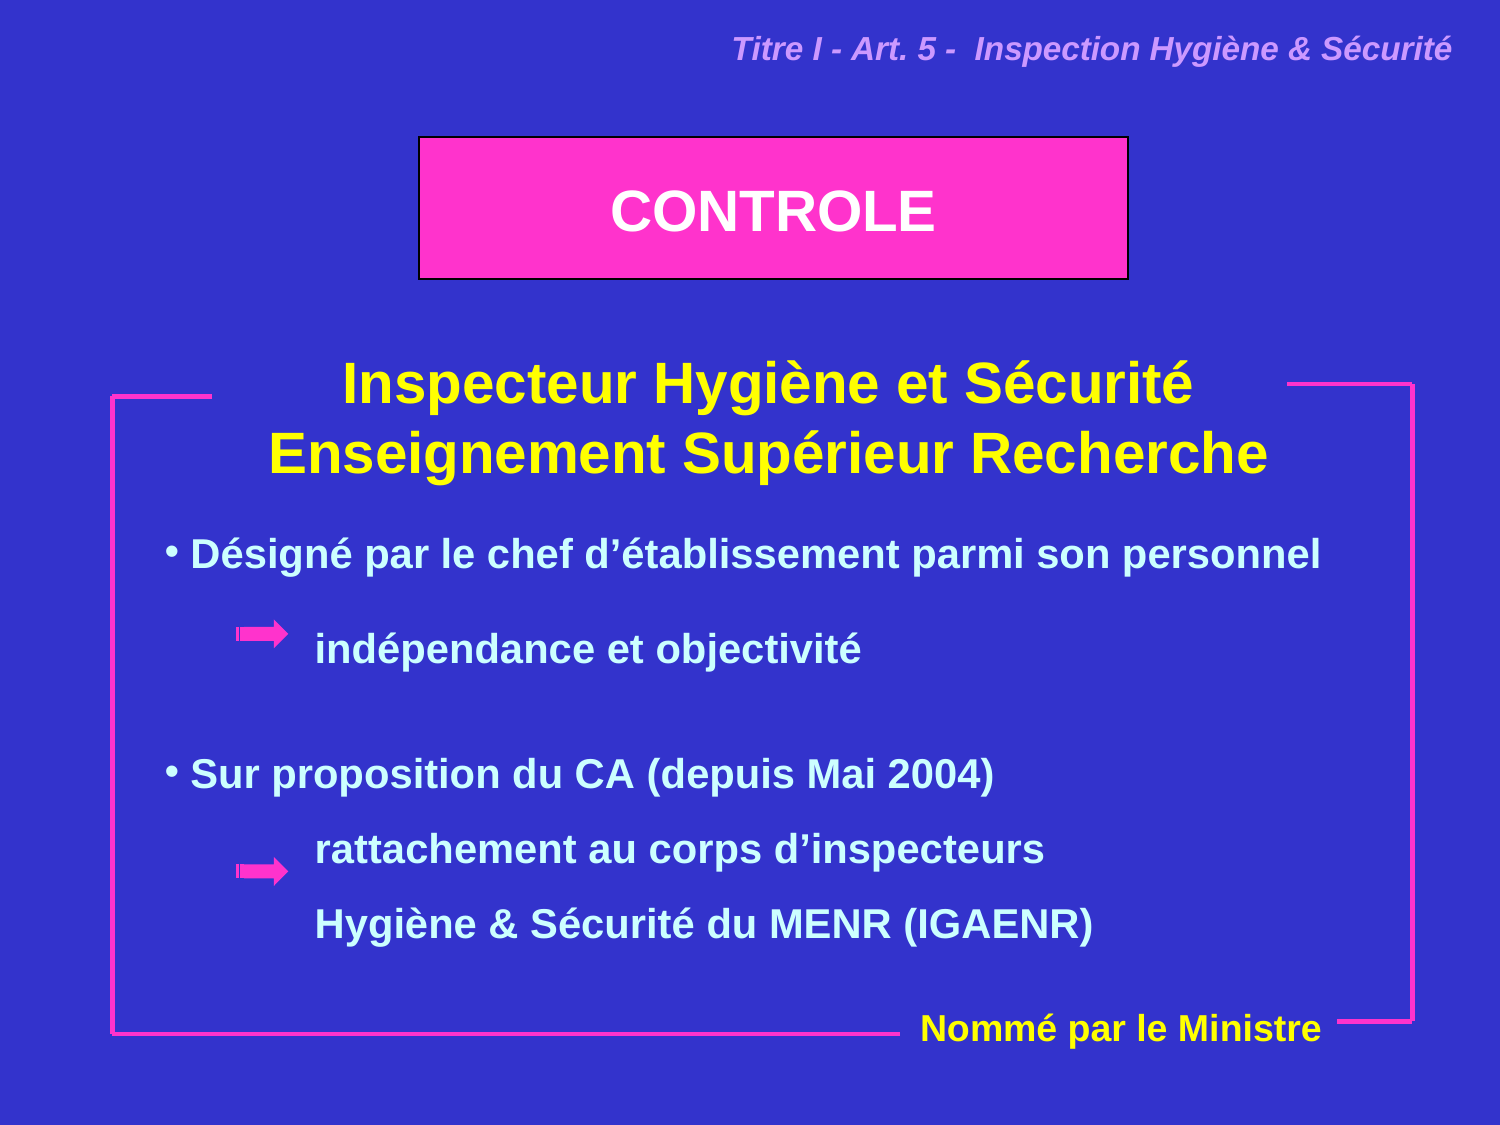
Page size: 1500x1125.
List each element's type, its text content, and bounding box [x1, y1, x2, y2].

text_box Nommé par le Ministre [905, 996, 1337, 1057]
text_box [244, 621, 288, 647]
text_box Désigné par le chef d’établissement parmi son personnel indépendance et objectivité Sur proposition du CA (depuis Mai 2004) rattachement au corps d’inspecteurs Hygiène & Sécurité du MENR (IGAENR) [149, 483, 1338, 955]
text_box CONTROLE [419, 137, 1129, 279]
text_box Inspecteur Hygiène et Sécurité Enseignement Supérieur Recherche [253, 337, 1285, 483]
text_box [244, 858, 288, 884]
text_box Titre I - Art. 5 - Inspection Hygiène & Sécurité [716, 18, 1469, 75]
